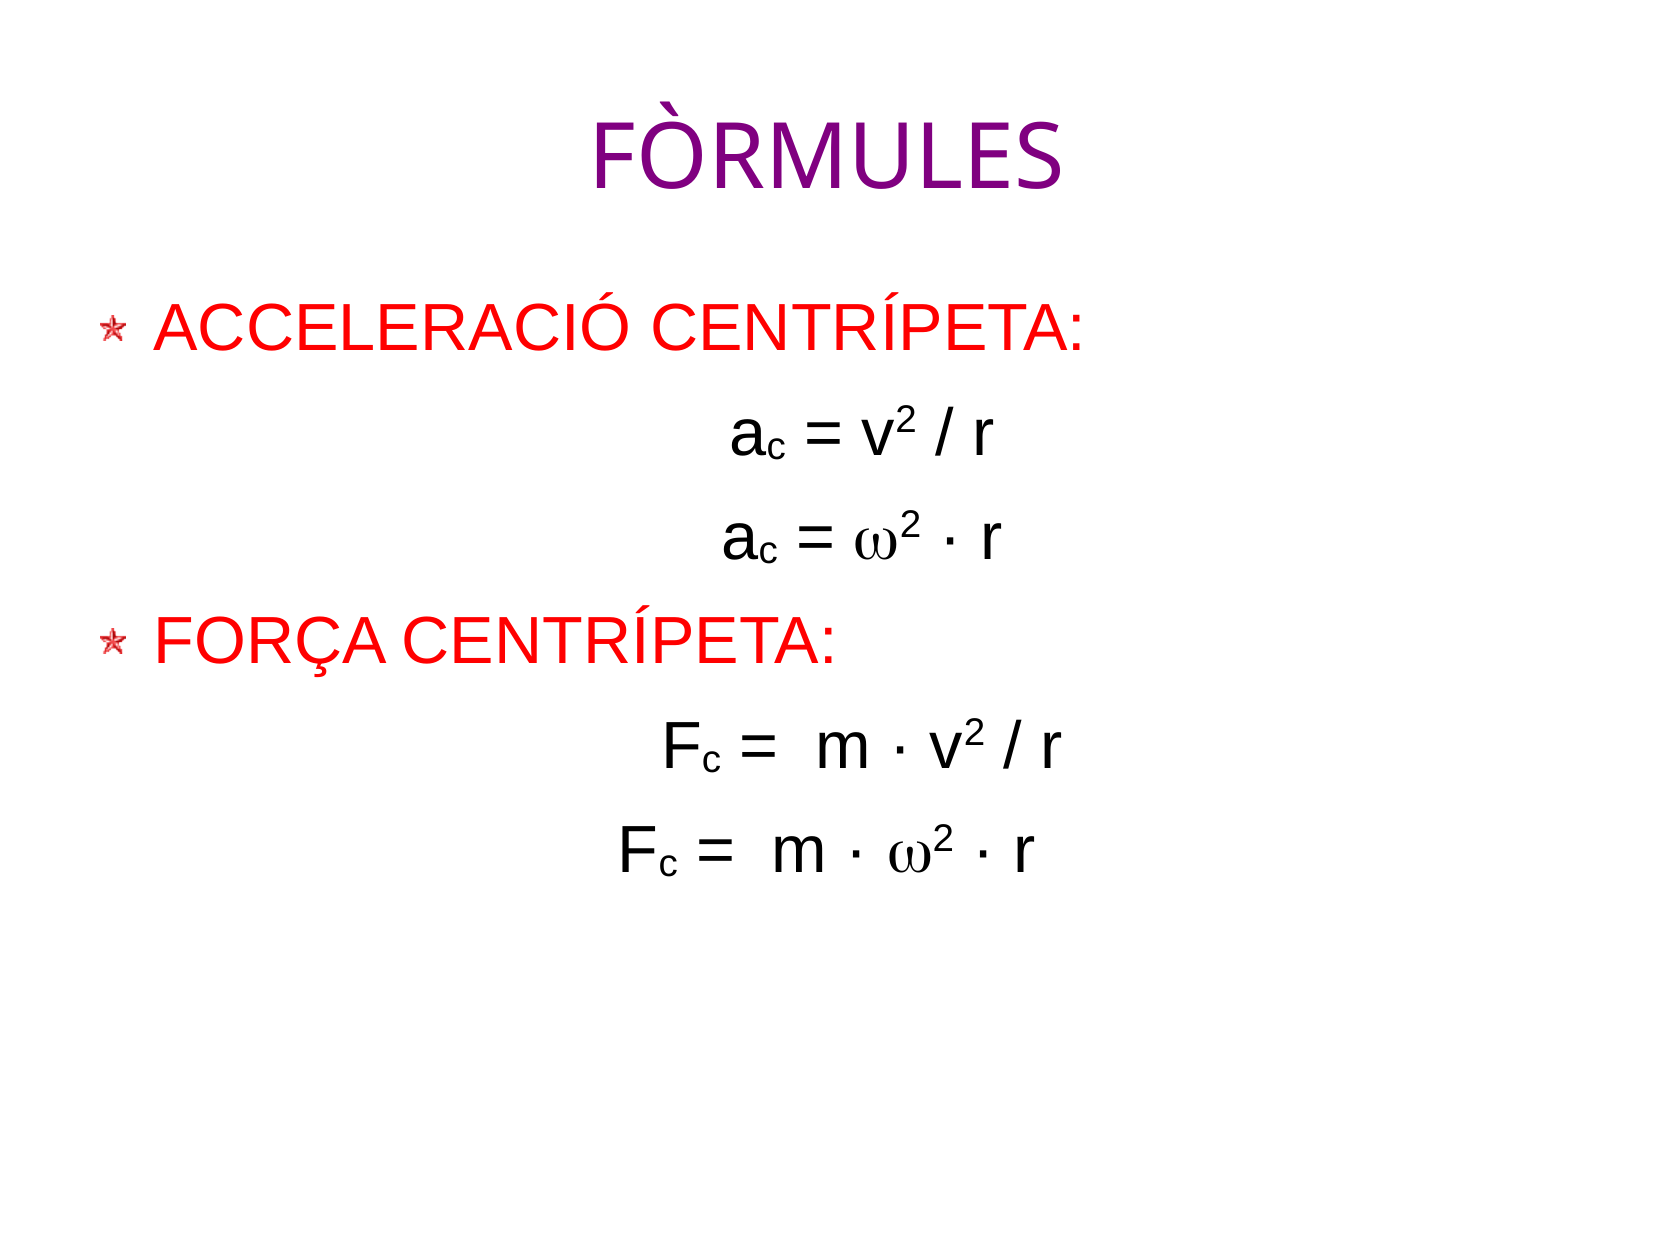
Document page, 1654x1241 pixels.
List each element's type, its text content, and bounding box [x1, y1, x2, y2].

list ACCELERACIÓ CENTRÍPETA: ac = v2 / r ac = w2 · r FORÇA CENTRÍPETA: Fc = m · v2 / r Fc = m · w2 · r [82, 290, 1571, 1109]
title FÒRMULES [82, 56, 1571, 250]
